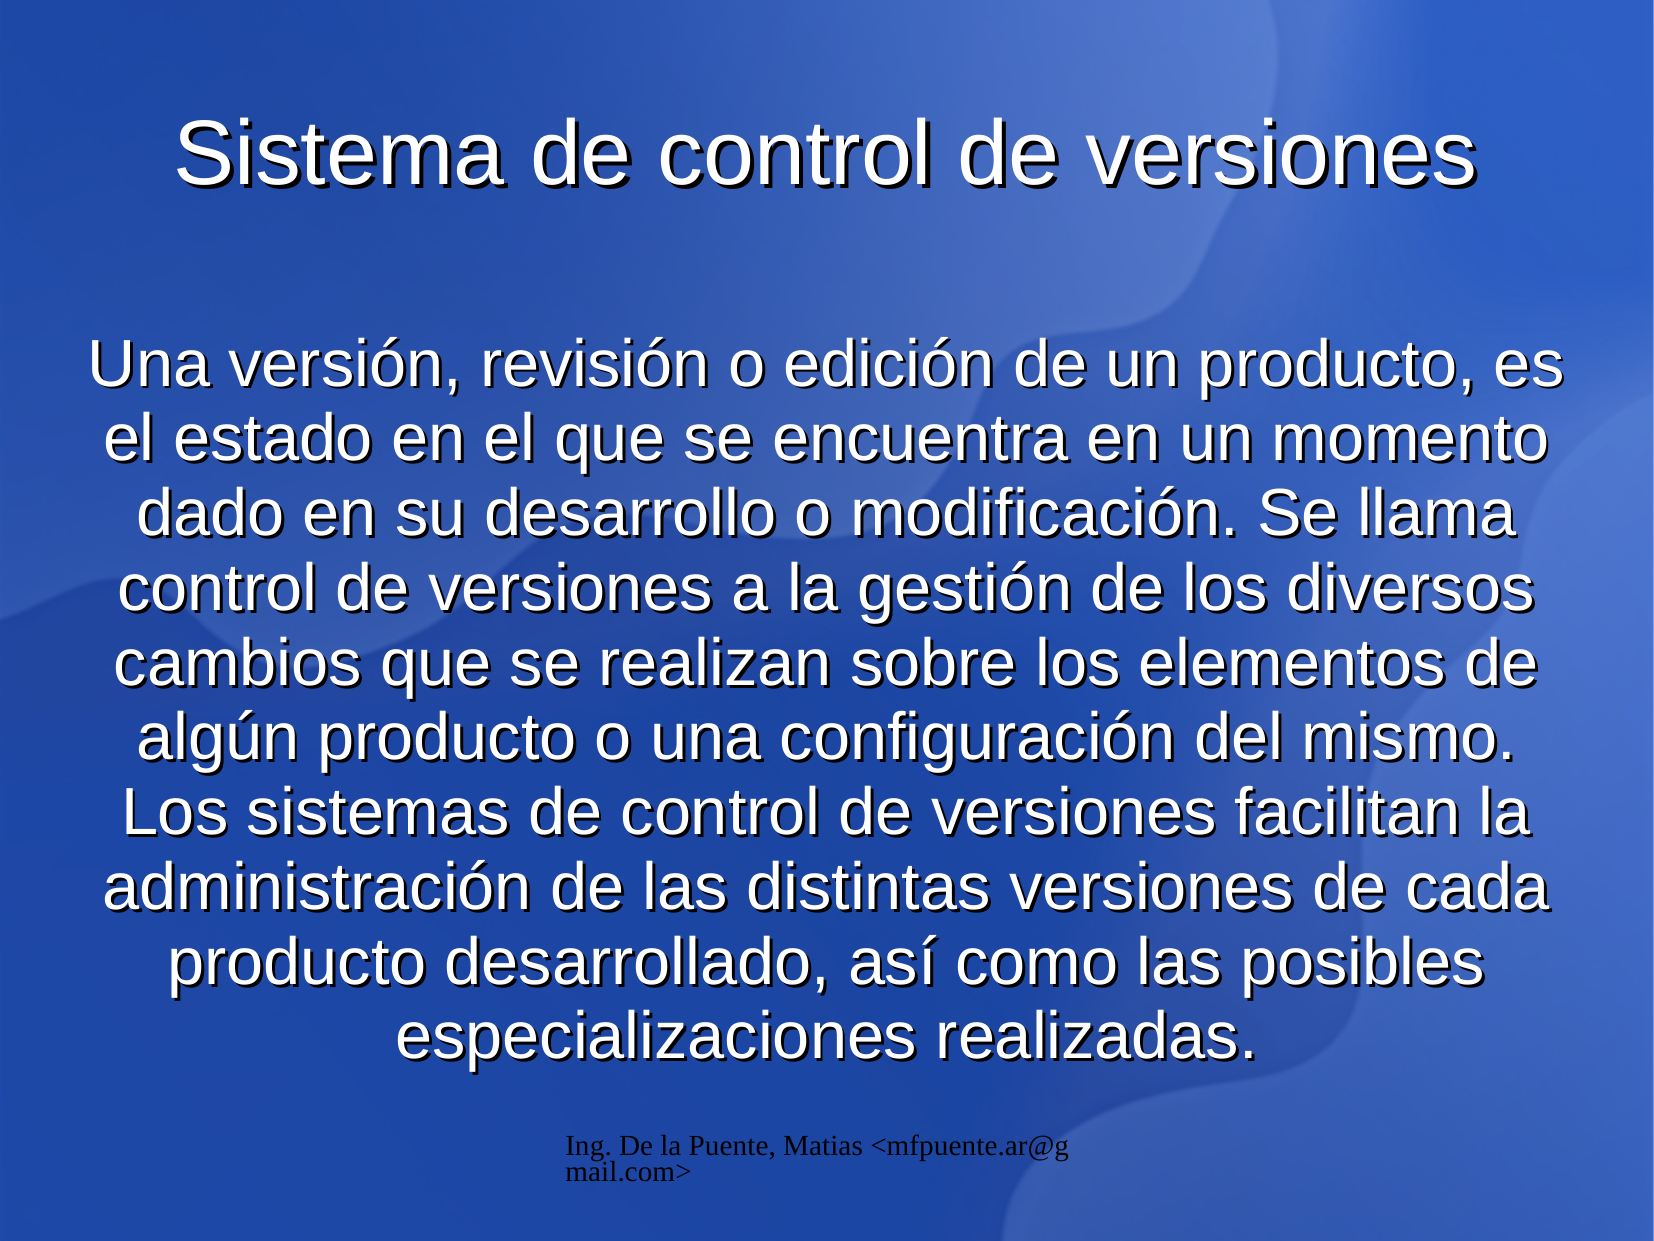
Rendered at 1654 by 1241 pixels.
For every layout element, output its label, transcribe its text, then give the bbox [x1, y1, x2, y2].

subtitle Una versión, revisión o edición de un producto, es el estado en el que se encuentra en un momento dado en su desarrollo o modificación. Se llama control de versiones a la gestión de los diversos cambios que se realizan sobre los elementos de algún producto o una configuración del mismo. Los sistemas de control de versiones facilitan la administración de las distintas versiones de cada producto desarrollado, así como las posibles especializaciones realizadas. [82, 297, 1571, 1102]
picture [0, 0, 1654, 1241]
title Sistema de control de versiones [82, 56, 1571, 250]
